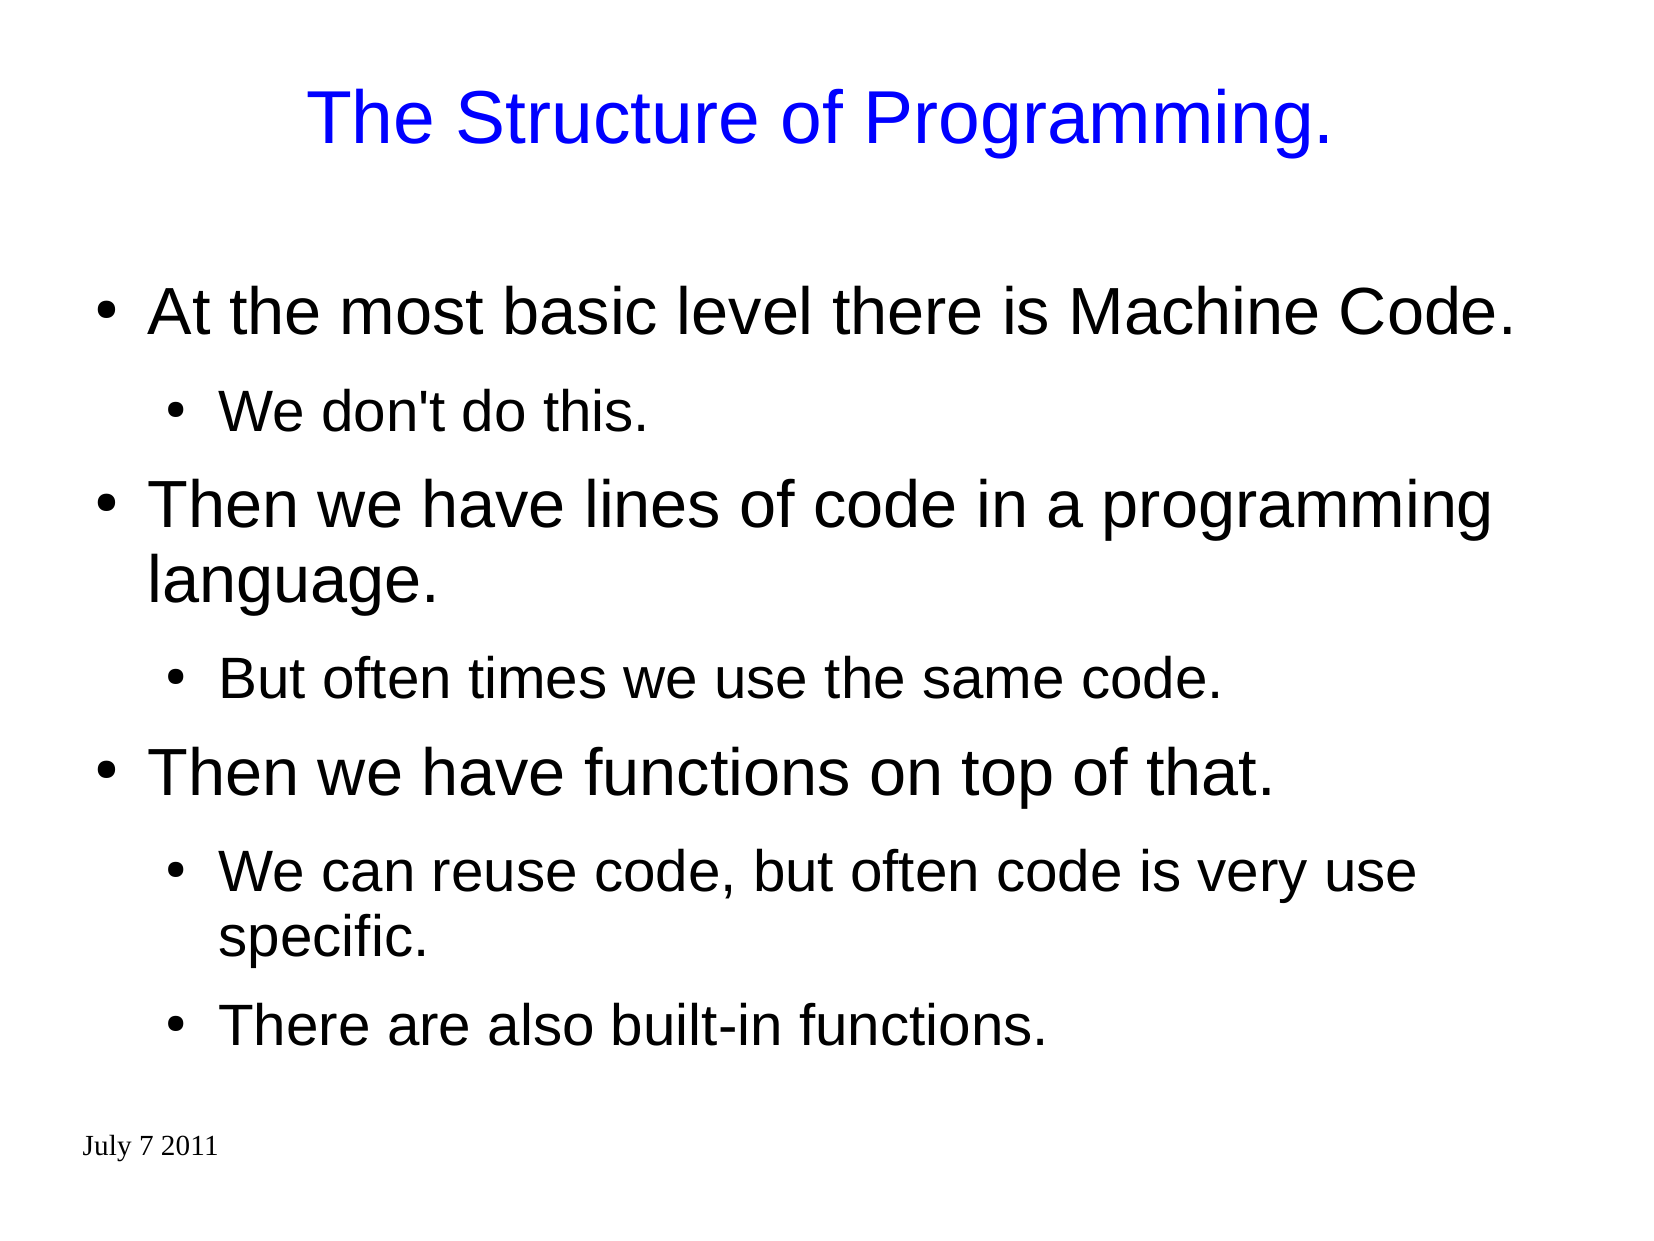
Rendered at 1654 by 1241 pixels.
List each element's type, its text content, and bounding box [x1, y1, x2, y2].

list At the most basic level there is Machine Code. We don't do this. Then we have lines of code in a programming language. But often times we use the same code. Then we have functions on top of that. We can reuse code, but often code is very use specific. There are also built-in functions. [76, 274, 1565, 1093]
title The Structure of Programming. [76, 58, 1565, 178]
